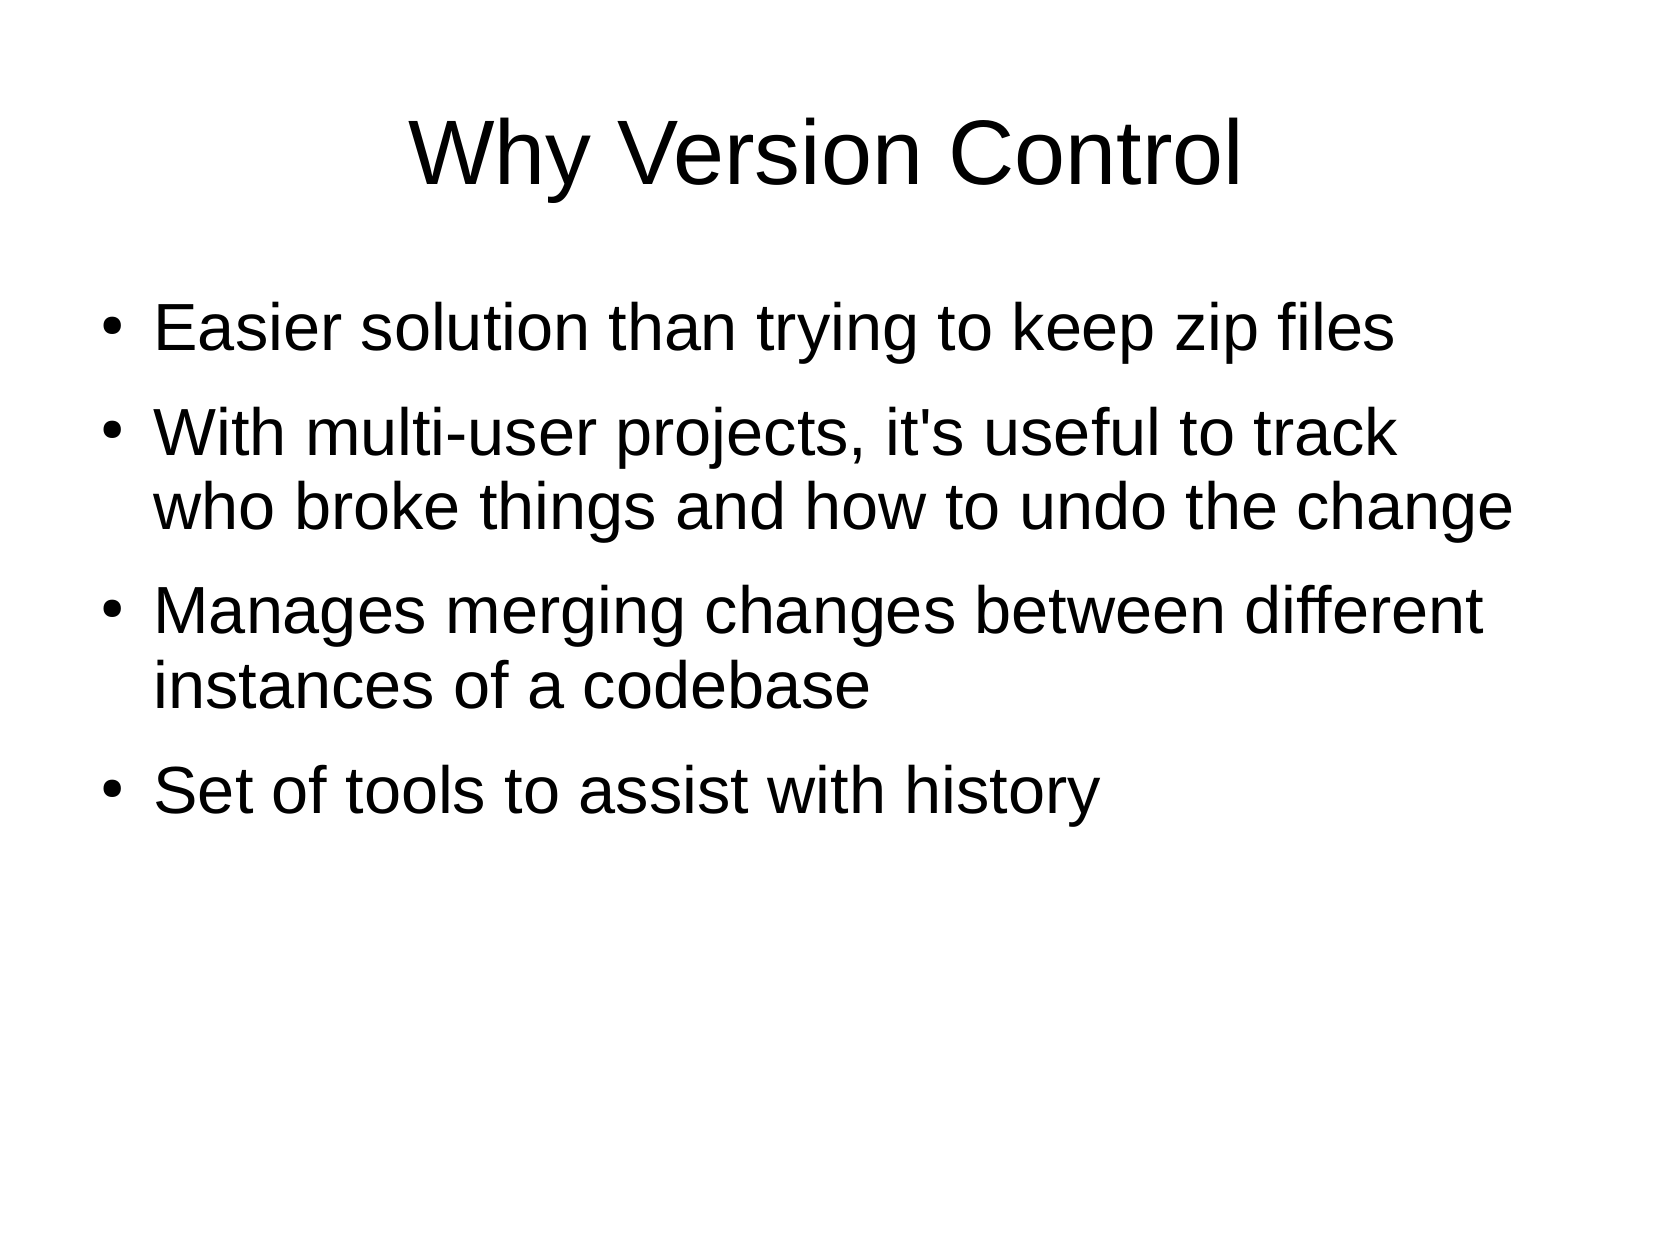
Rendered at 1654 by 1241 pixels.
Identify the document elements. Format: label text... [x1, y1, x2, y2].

title Why Version Control [82, 49, 1571, 257]
list Easier solution than trying to keep zip files With multi-user projects, it's useful to track who broke things and how to undo the change Manages merging changes between different instances of a codebase Set of tools to assist with history [82, 290, 1538, 1010]
